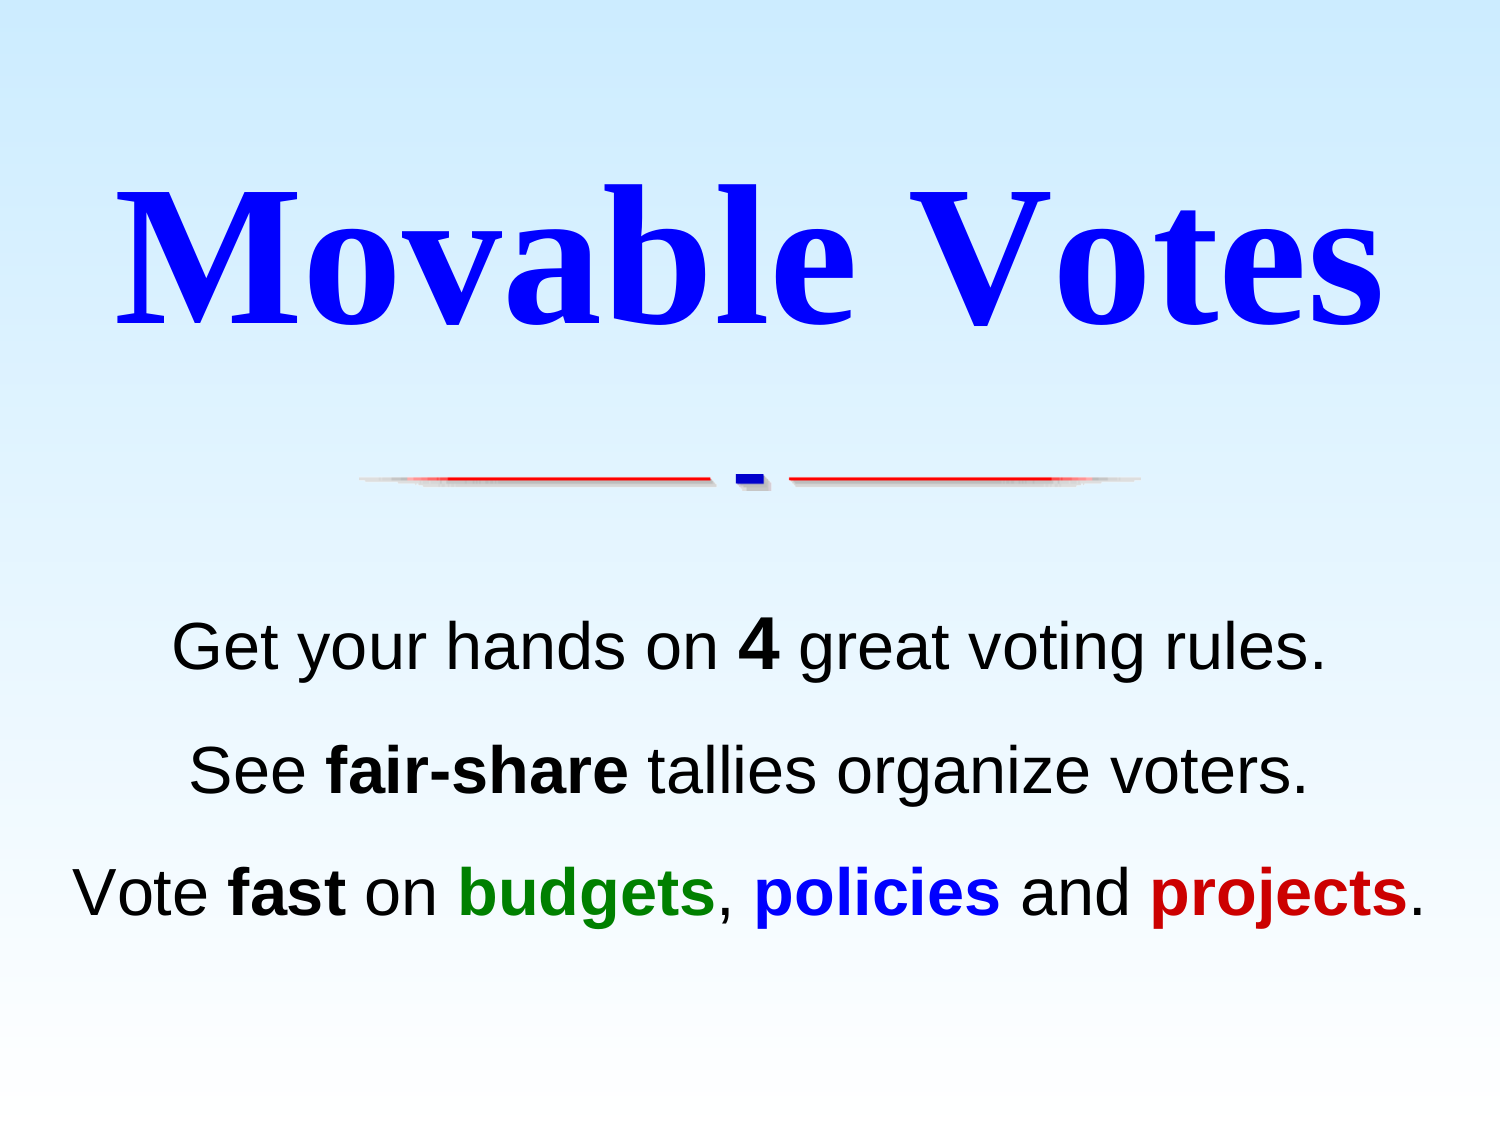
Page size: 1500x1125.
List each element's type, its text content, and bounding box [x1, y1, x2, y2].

text_box Get your hands on 4 great voting rules. See fair-share tallies organize voters. Vote fast on budgets, policies and projects. [0, 587, 1500, 937]
title Movable Votes [0, 124, 1500, 388]
picture [359, 474, 1141, 491]
